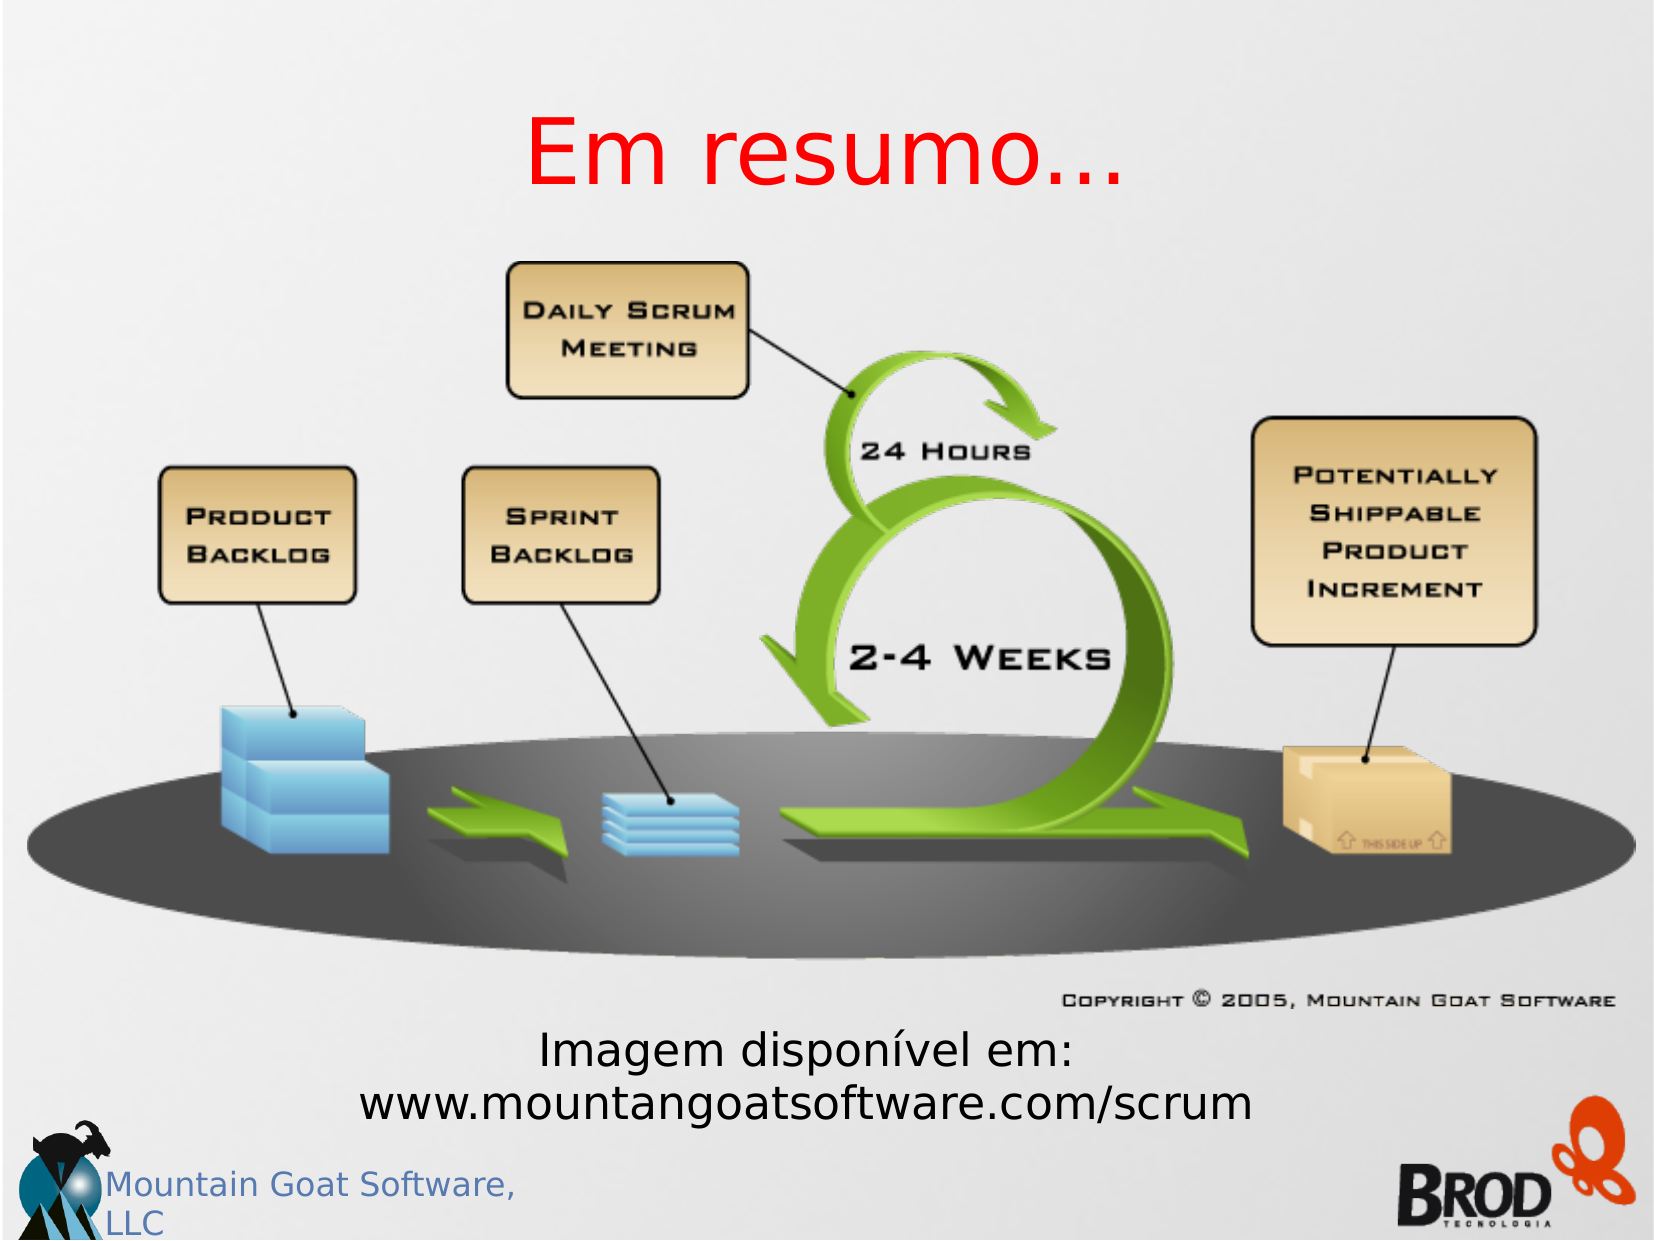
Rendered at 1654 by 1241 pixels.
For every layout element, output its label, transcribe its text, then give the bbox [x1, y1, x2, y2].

text_box Imagem disponível em: www.mountangoatsoftware.com/scrum [253, 1006, 1360, 1148]
title Em resumo... [82, 49, 1571, 257]
picture [2, 0, 1654, 1241]
